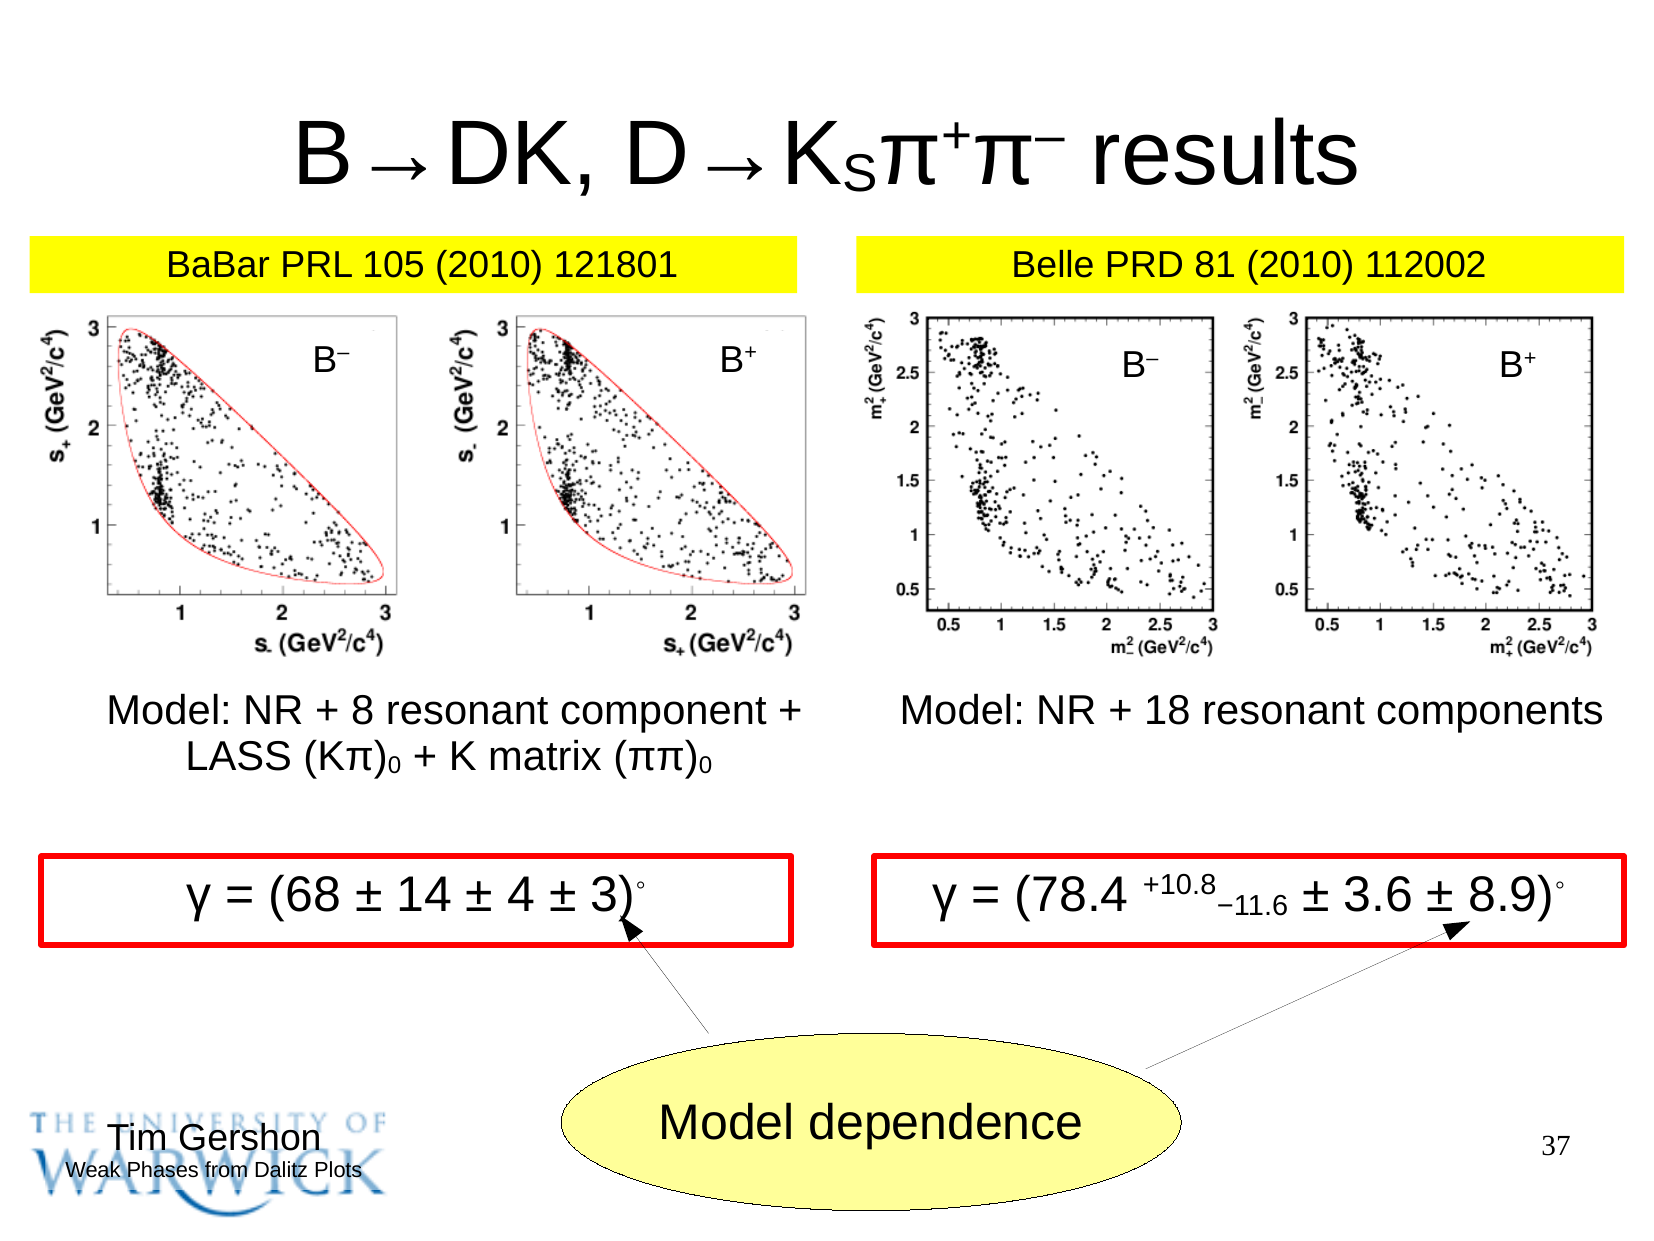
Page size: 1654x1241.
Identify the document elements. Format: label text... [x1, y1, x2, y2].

text_box γ = (68 ± 14 ± 4 ± 3)◦ [41, 856, 792, 945]
text_box B+ [679, 330, 798, 389]
text_box B– [1080, 336, 1199, 395]
text_box BaBar PRL 105 (2010) 121801 [29, 236, 798, 294]
text_box Tim Gershon Weak Phases from Dalitz Plots [45, 1108, 383, 1190]
picture [844, 295, 1625, 678]
title B→DK, D→KSπ+π– results [82, 49, 1571, 257]
text_box Model: NR + 18 resonant components [868, 679, 1636, 741]
text_box B– [271, 330, 390, 389]
text_box Belle PRD 81 (2010) 112002 [856, 236, 1625, 294]
text_box Model dependence [561, 1033, 1182, 1211]
picture [24, 299, 827, 672]
text_box Model: NR + 8 resonant component + LASS (Kπ)0 + K matrix (ππ)0 [70, 679, 839, 801]
picture [19, 1106, 406, 1232]
text_box γ = (78.4 +10.8−11.6 ± 3.6 ± 8.9)◦ [874, 856, 1625, 946]
text_box B+ [1458, 336, 1577, 395]
